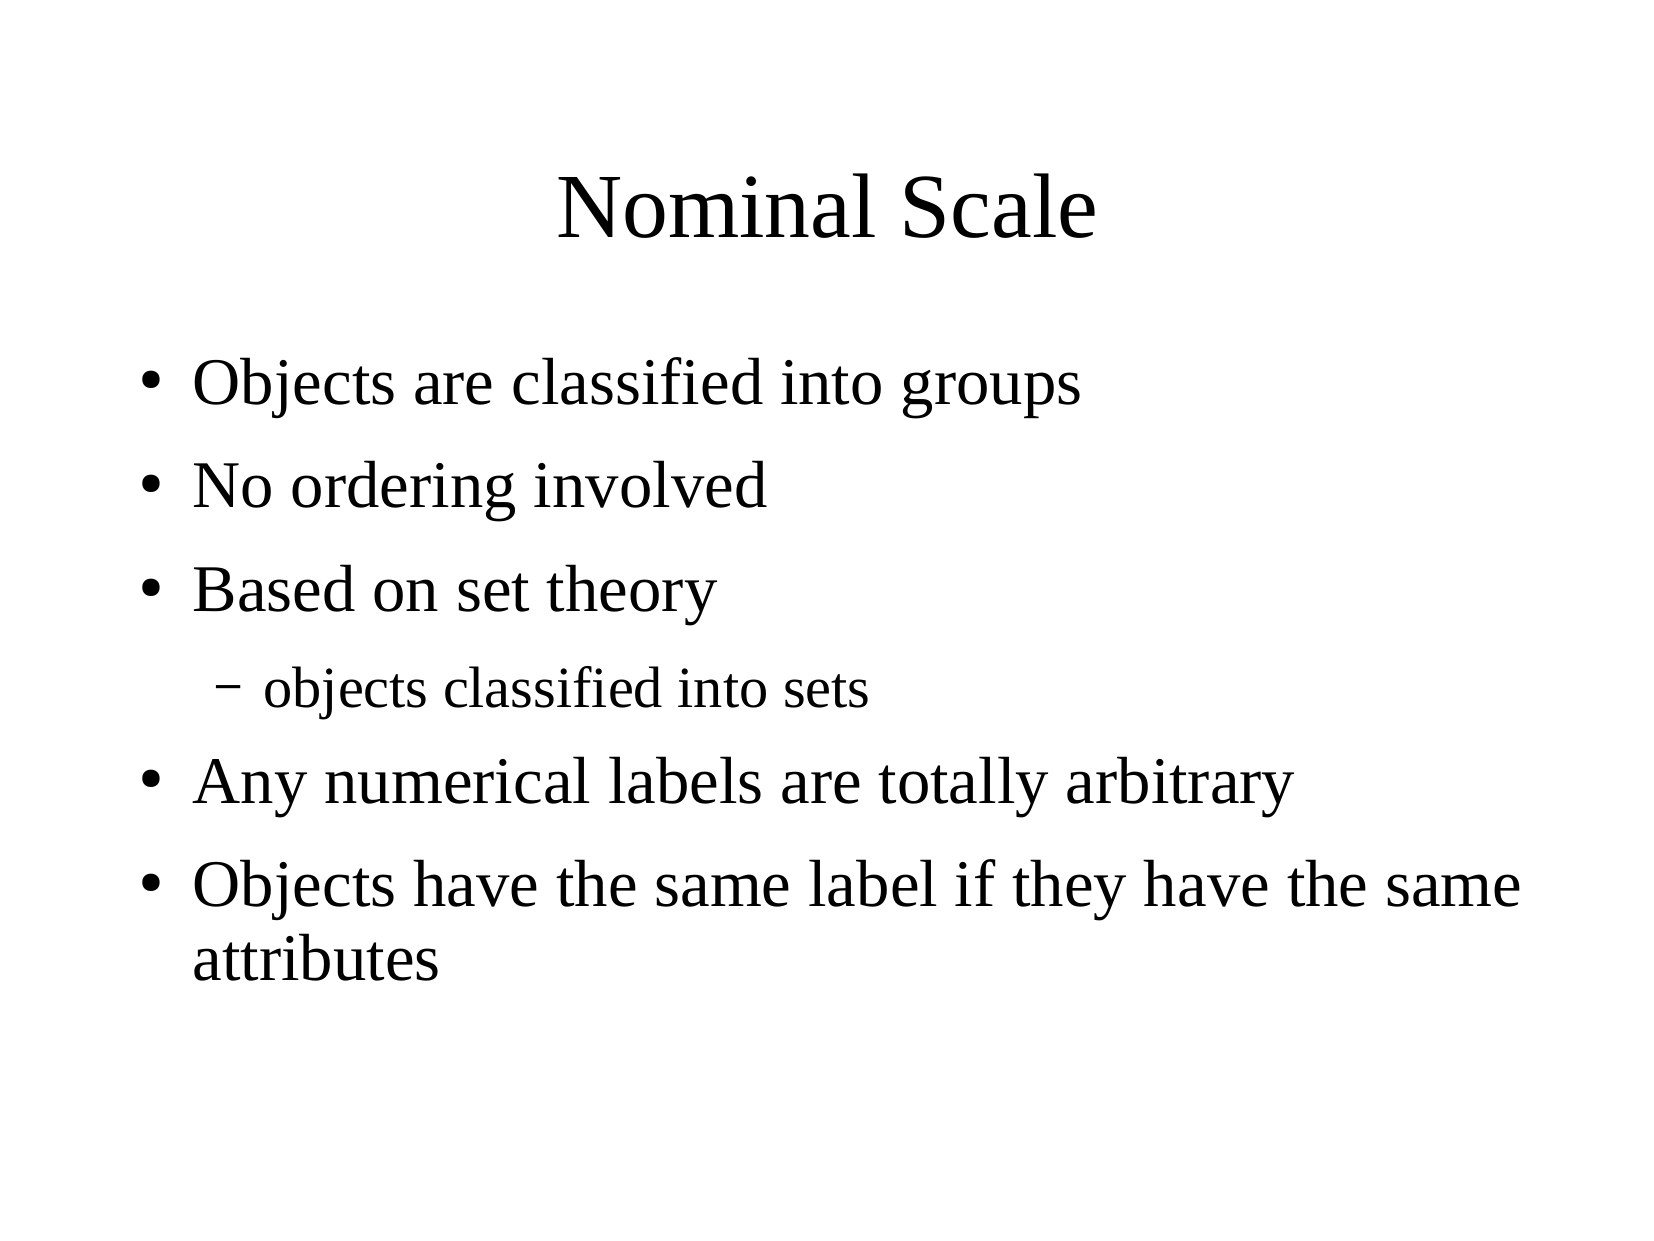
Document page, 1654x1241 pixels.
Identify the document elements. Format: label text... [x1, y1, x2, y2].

list Objects are classified into groups No ordering involved Based on set theory objects classified into sets Any numerical labels are totally arbitrary Objects have the same label if they have the same attributes [121, 344, 1534, 1127]
title Nominal Scale [121, 102, 1534, 311]
